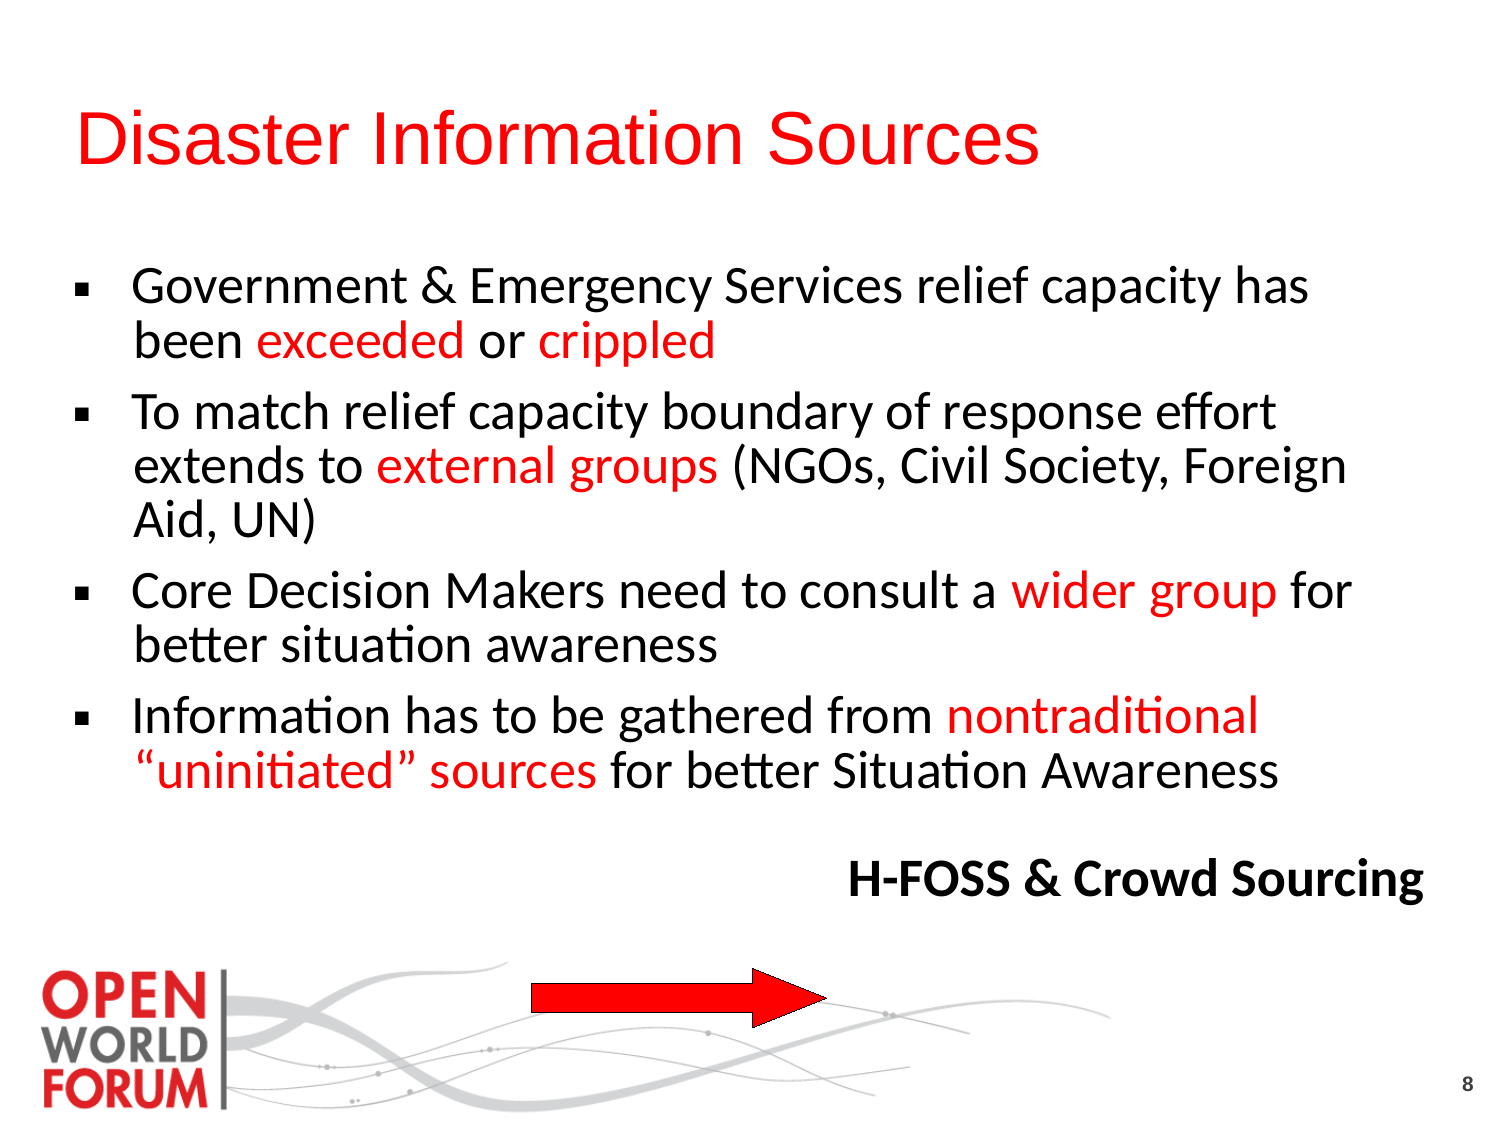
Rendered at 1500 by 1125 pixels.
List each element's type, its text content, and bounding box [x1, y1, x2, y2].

title Disaster Information Sources [75, 44, 1425, 233]
list Government & Emergency Services relief capacity has been exceeded or crippled To match relief capacity boundary of response effort extends to external groups (NGOs, Civil Society, Foreign Aid, UN) Core Decision Makers need to consult a wider group for better situation awareness Information has to be gathered from nontraditional “uninitiated” sources for better Situation Awareness H-FOSS & Crowd Sourcing [75, 263, 1425, 1035]
picture [41, 957, 1112, 1119]
text_box [531, 968, 827, 1028]
